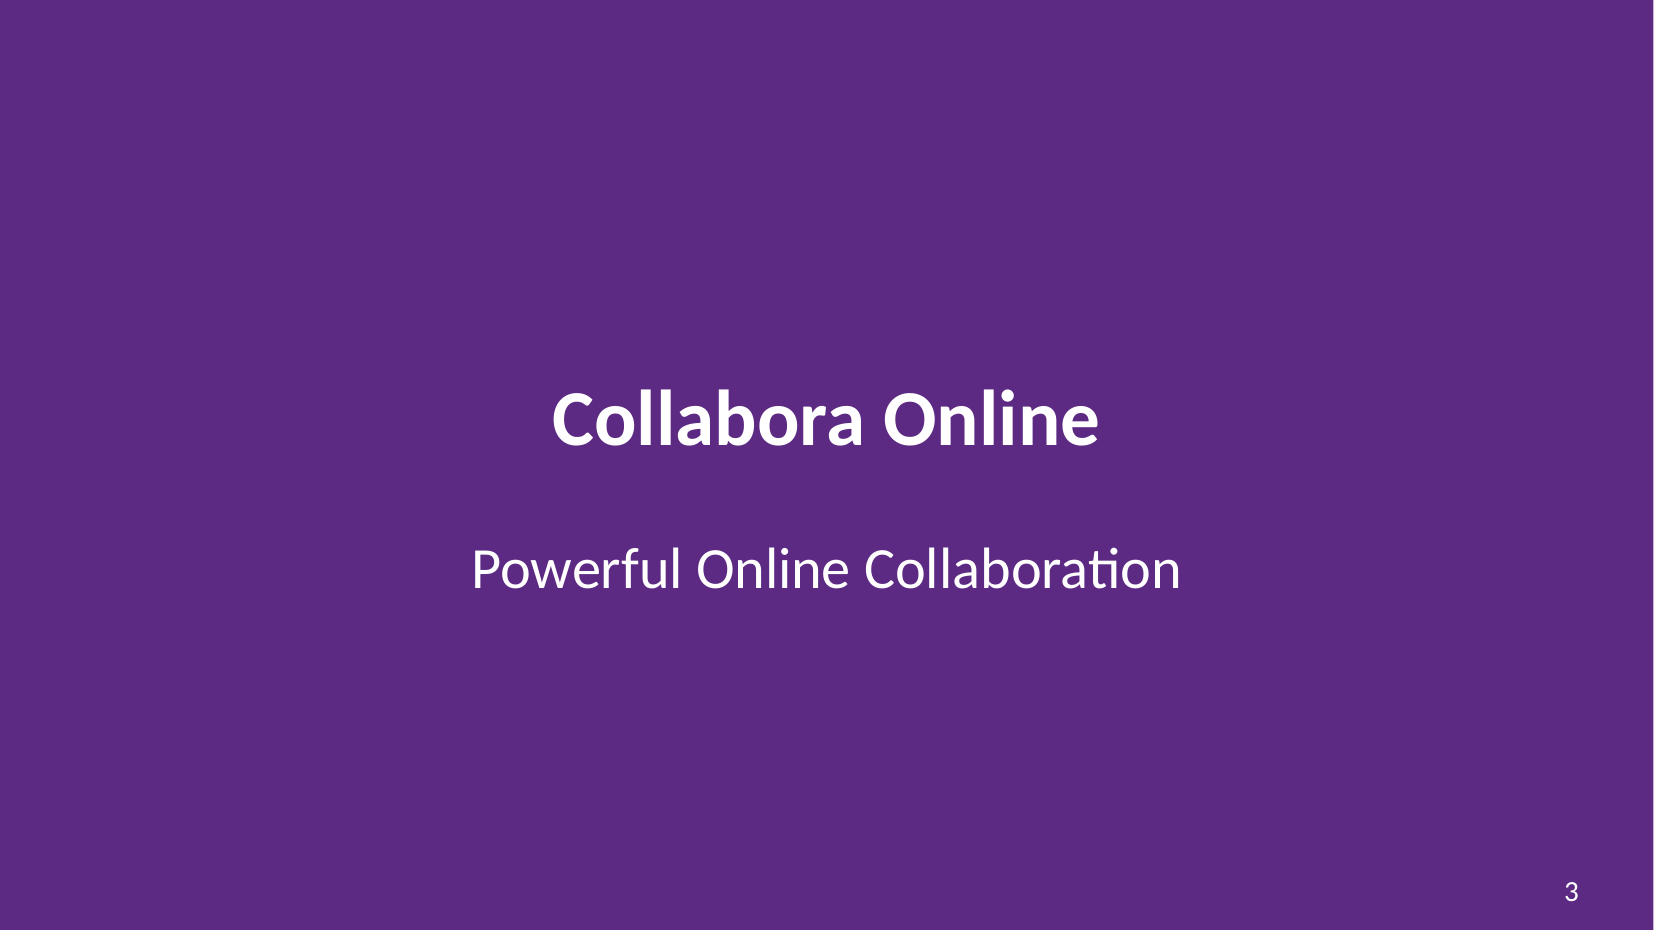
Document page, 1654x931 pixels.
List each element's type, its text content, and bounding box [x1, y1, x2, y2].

text_box Collabora Online Powerful Online Collaboration [254, 378, 1399, 611]
